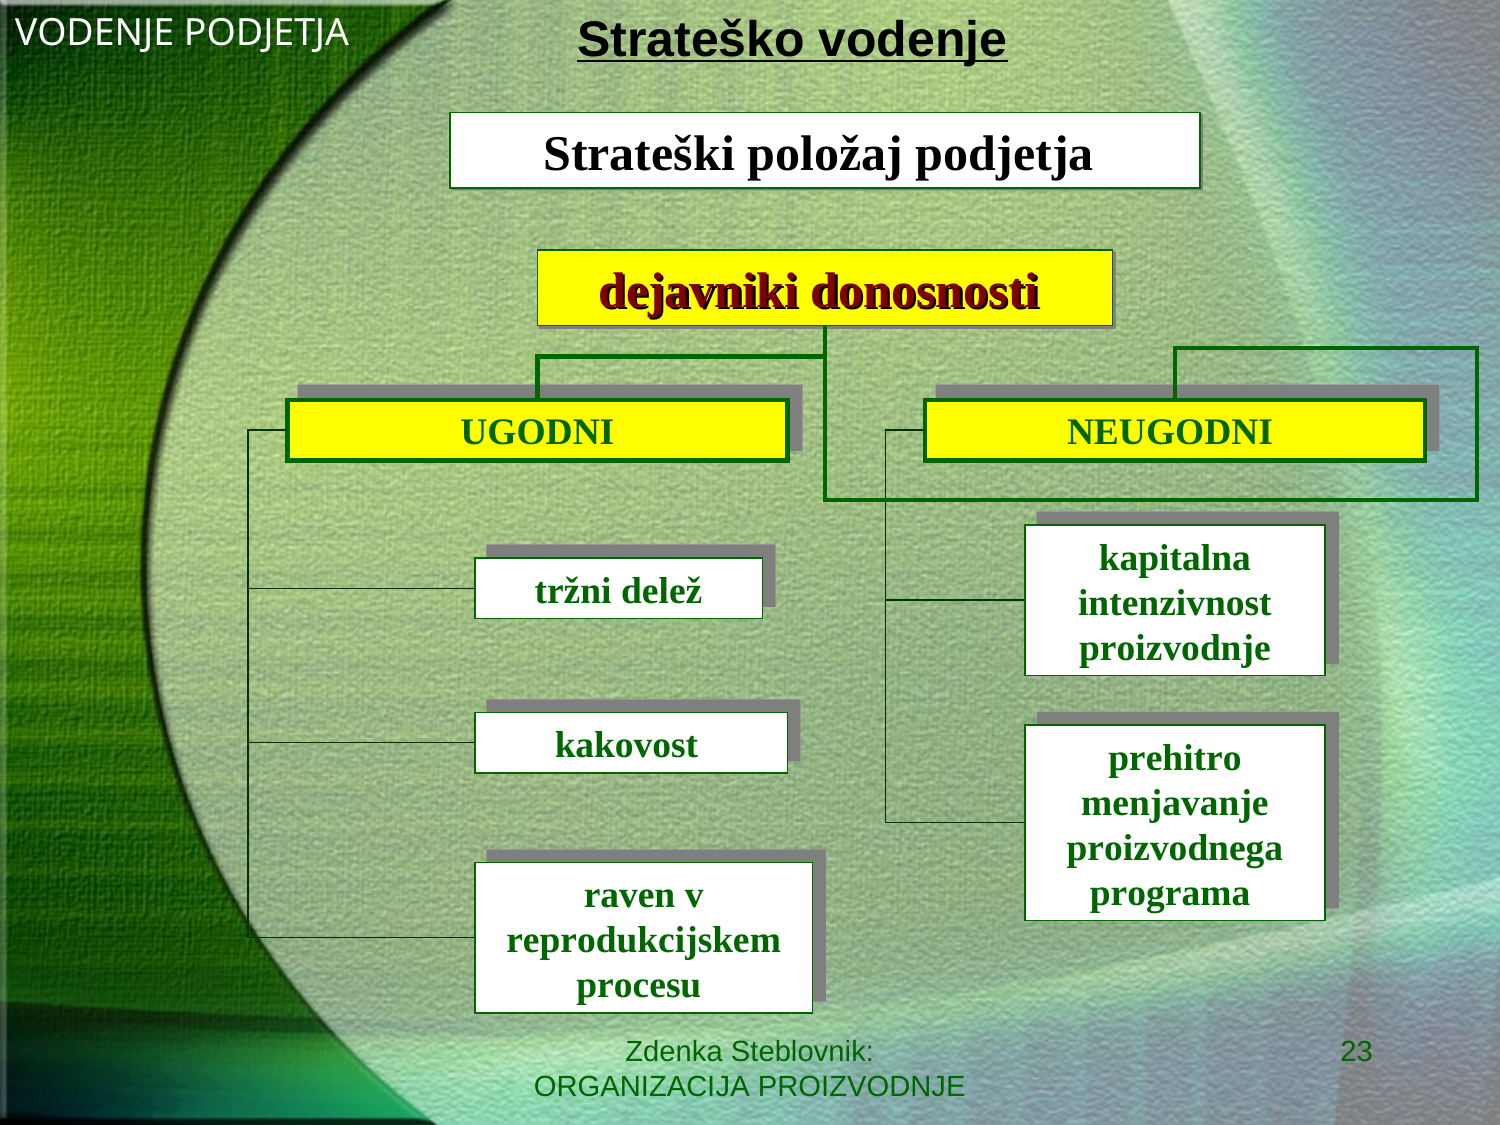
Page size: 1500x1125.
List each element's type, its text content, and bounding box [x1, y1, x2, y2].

text_box prehitro menjavanje proizvodnega programa [1025, 724, 1326, 921]
text_box Strateški položaj podjetja [450, 112, 1201, 188]
text_box kapitalna intenzivnost proizvodnje [1025, 524, 1326, 676]
text_box raven v reprodukcijskem procesu [474, 862, 813, 1013]
text_box Zdenka Steblovnik: ORGANIZACIJA PROIZVODNJE [512, 1025, 988, 1101]
text_box kakovost [474, 712, 788, 773]
text_box UGODNI [287, 399, 788, 461]
text_box <number> [1074, 1025, 1388, 1101]
text_box dejavniki donosnosti [537, 249, 1113, 326]
text_box Strateško vodenje [562, 24, 1338, 71]
text_box NEUGODNI [924, 399, 1426, 461]
text_box tržni delež [474, 558, 763, 619]
text_box VODENJE PODJETJA [0, 0, 475, 61]
picture [0, 0, 1500, 1125]
